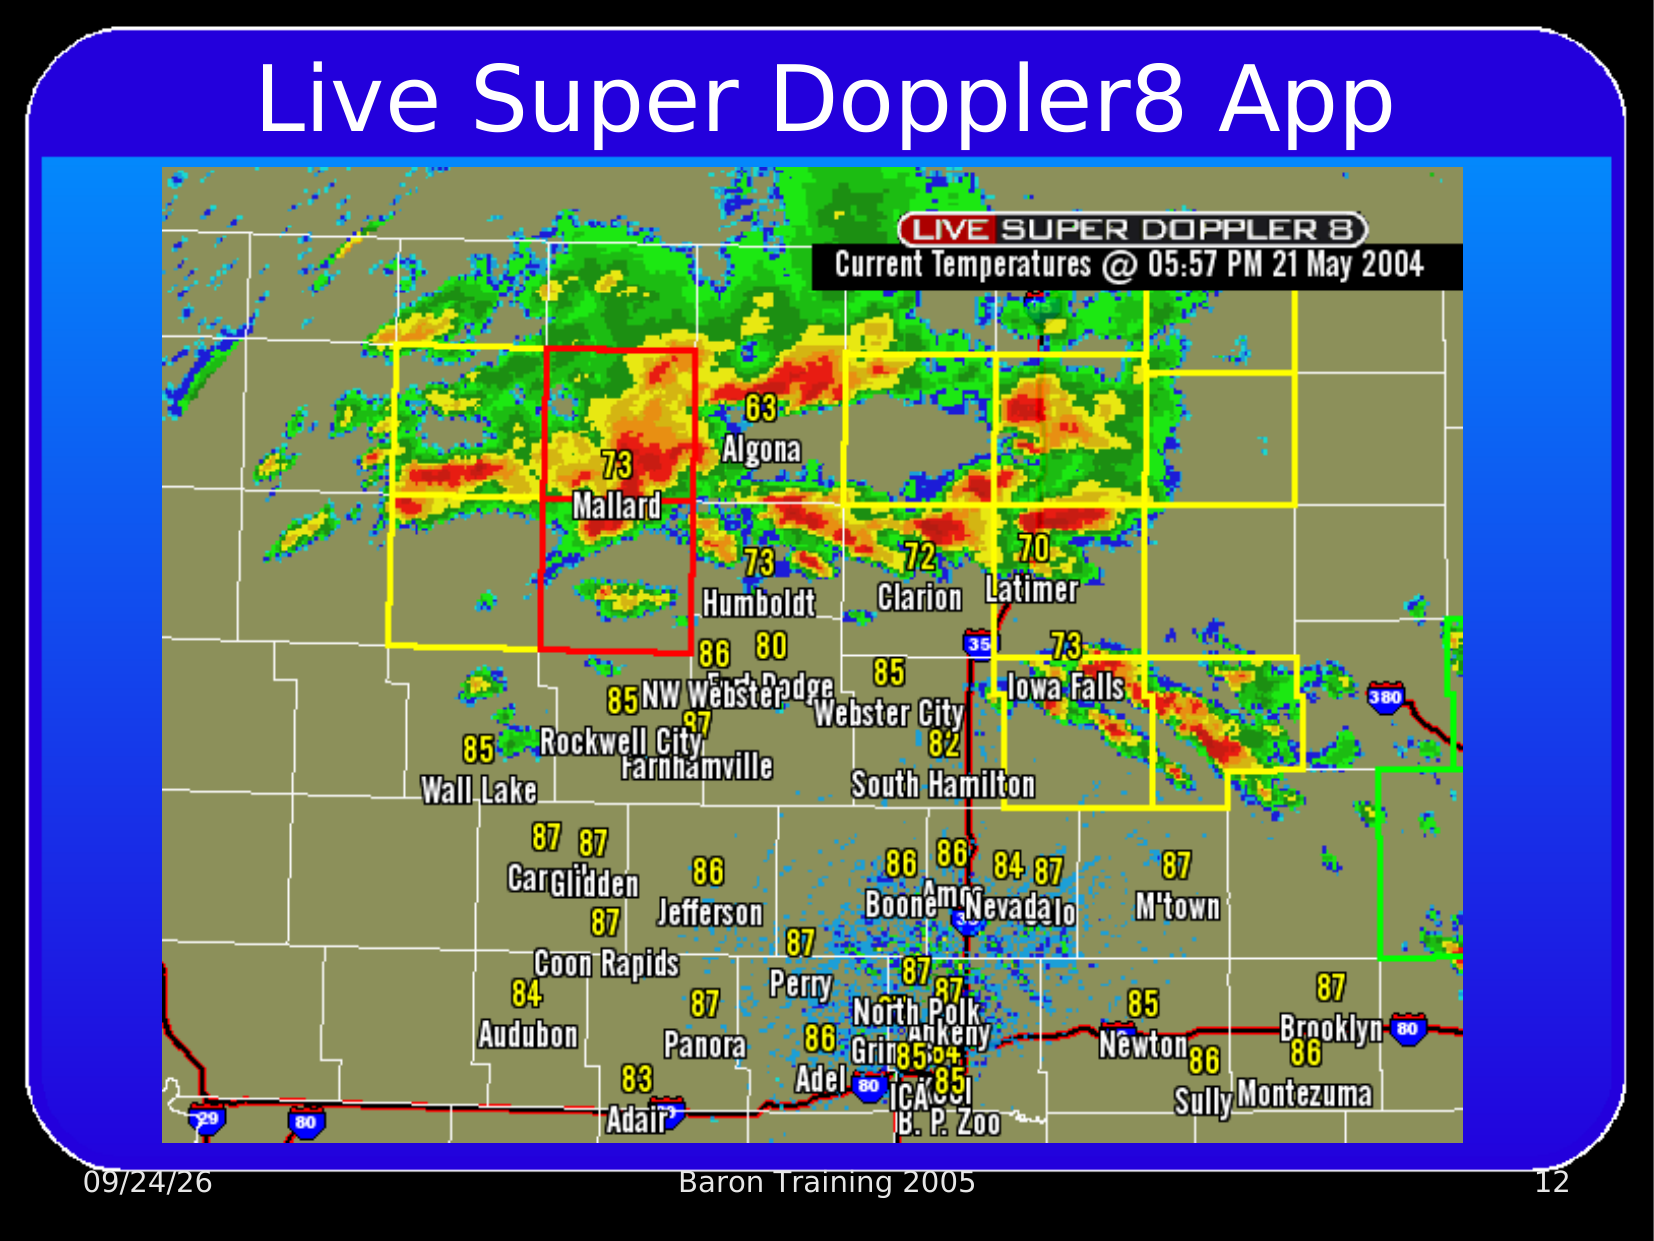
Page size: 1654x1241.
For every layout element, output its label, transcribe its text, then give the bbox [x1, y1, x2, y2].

title Live Super Doppler8 App [82, 46, 1571, 154]
picture [0, 0, 1654, 1241]
